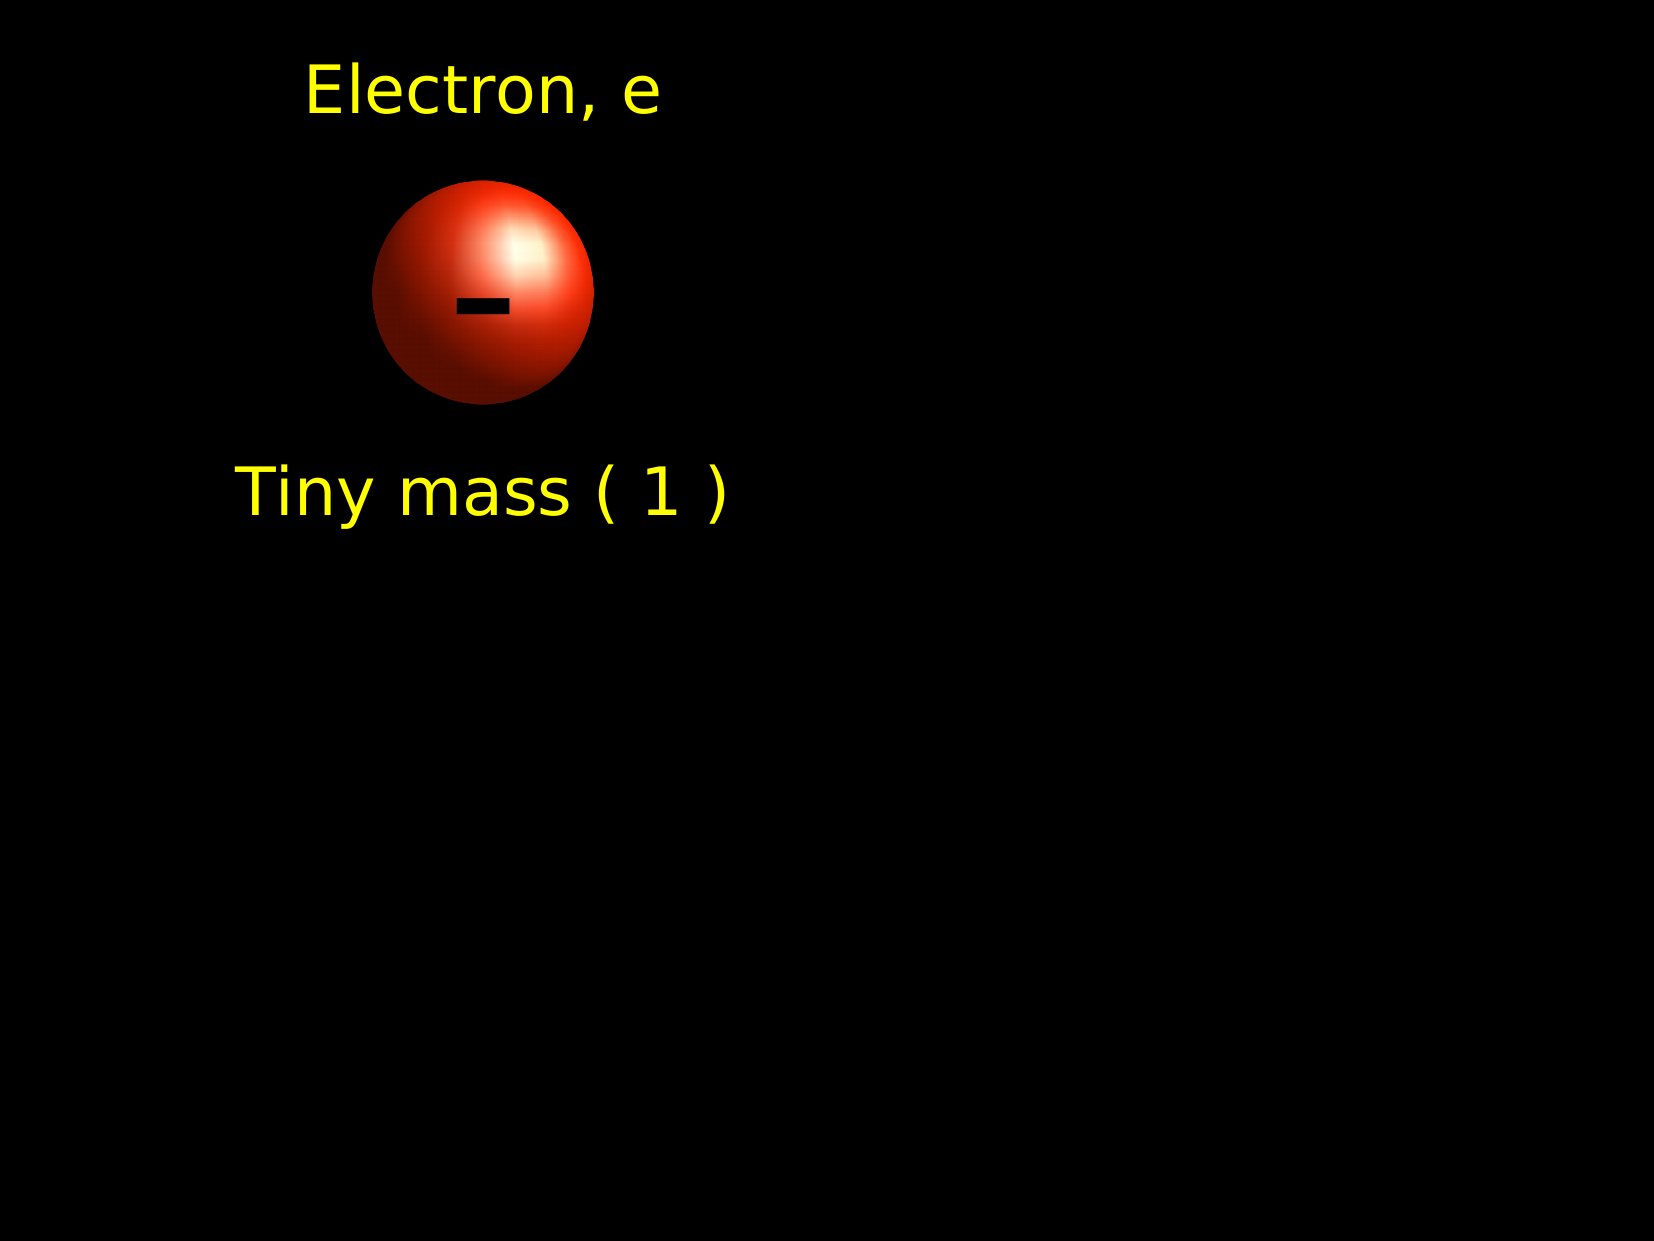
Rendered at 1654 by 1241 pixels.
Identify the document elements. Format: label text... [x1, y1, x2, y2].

text_box - [433, 168, 535, 417]
text_box Electron, e [289, 44, 678, 137]
text_box Tiny mass ( 1 ) [220, 445, 747, 539]
